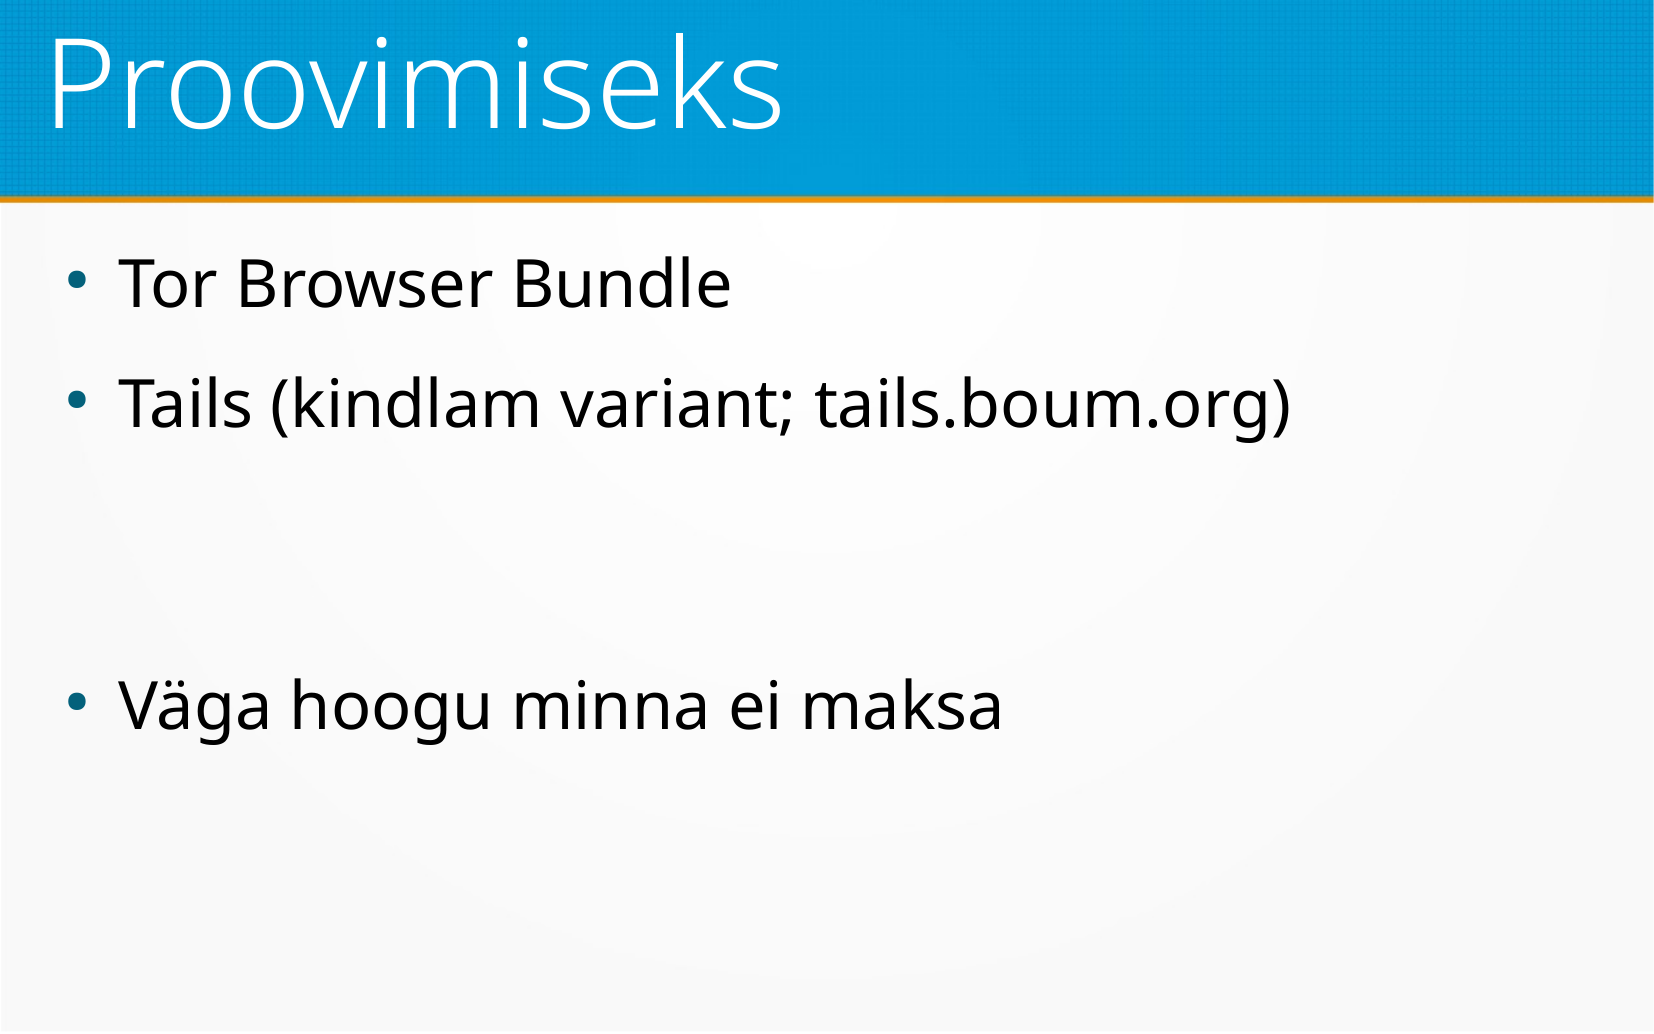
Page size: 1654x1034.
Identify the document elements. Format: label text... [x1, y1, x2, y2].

title Proovimiseks [43, 0, 1619, 166]
list Tor Browser Bundle Tails (kindlam variant; tails.boum.org) Väga hoogu minna ei maksa [47, 236, 1607, 1002]
picture [0, 195, 1654, 1034]
